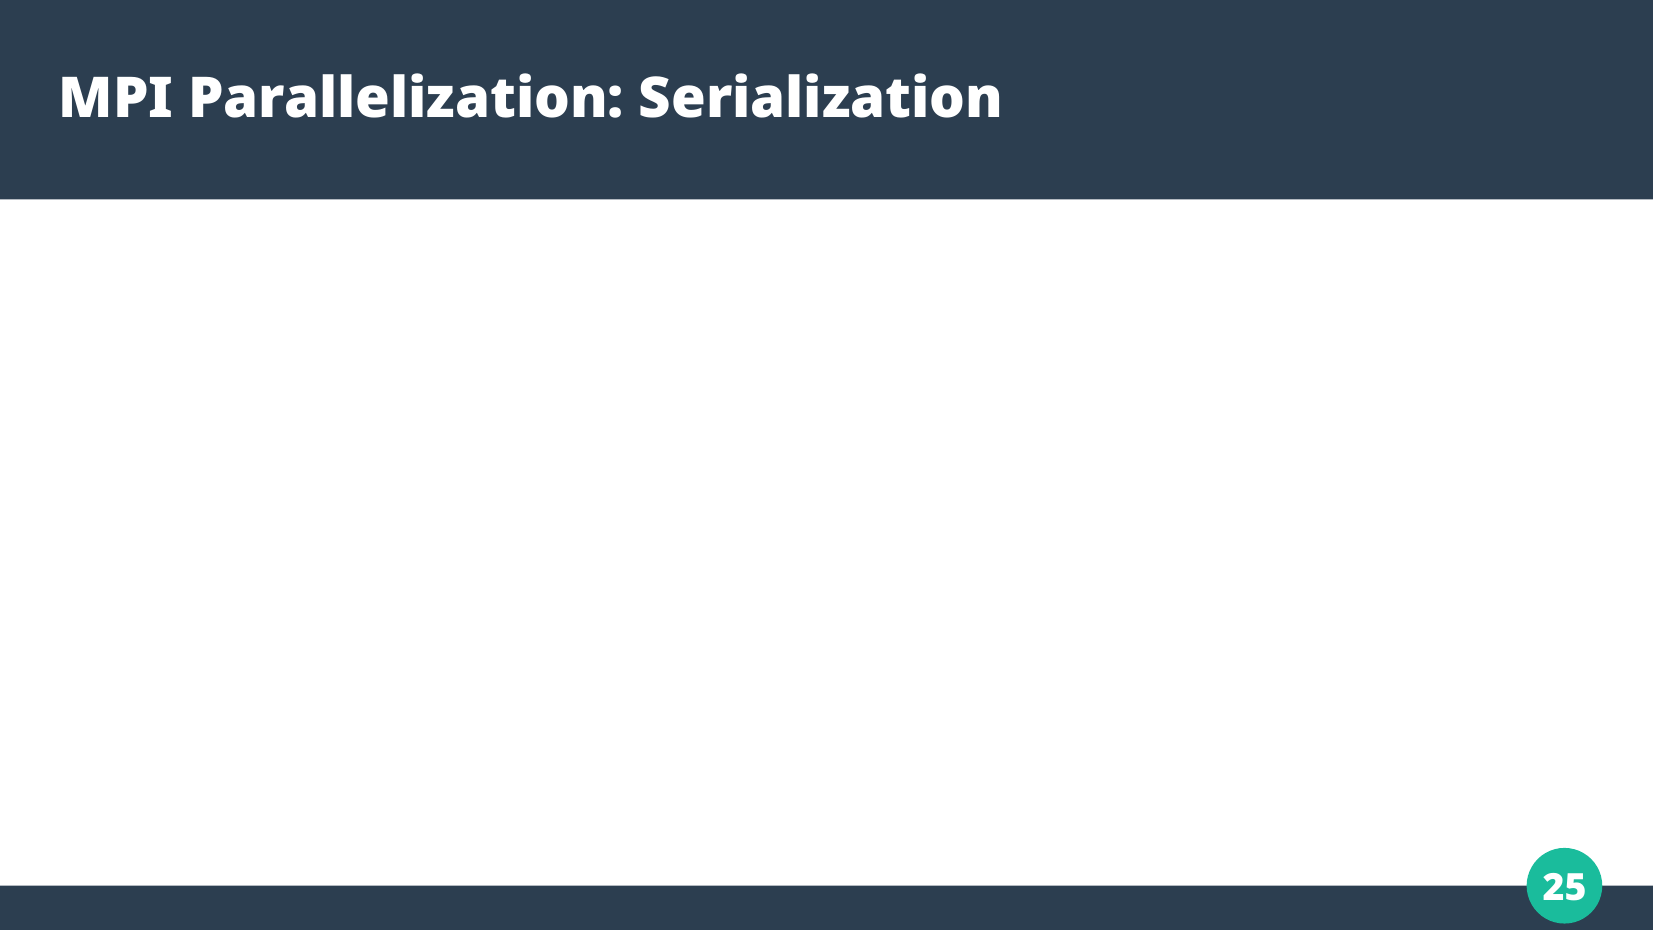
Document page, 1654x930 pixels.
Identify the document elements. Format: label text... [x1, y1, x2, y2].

title MPI Parallelization: Serialization [58, 36, 1594, 156]
